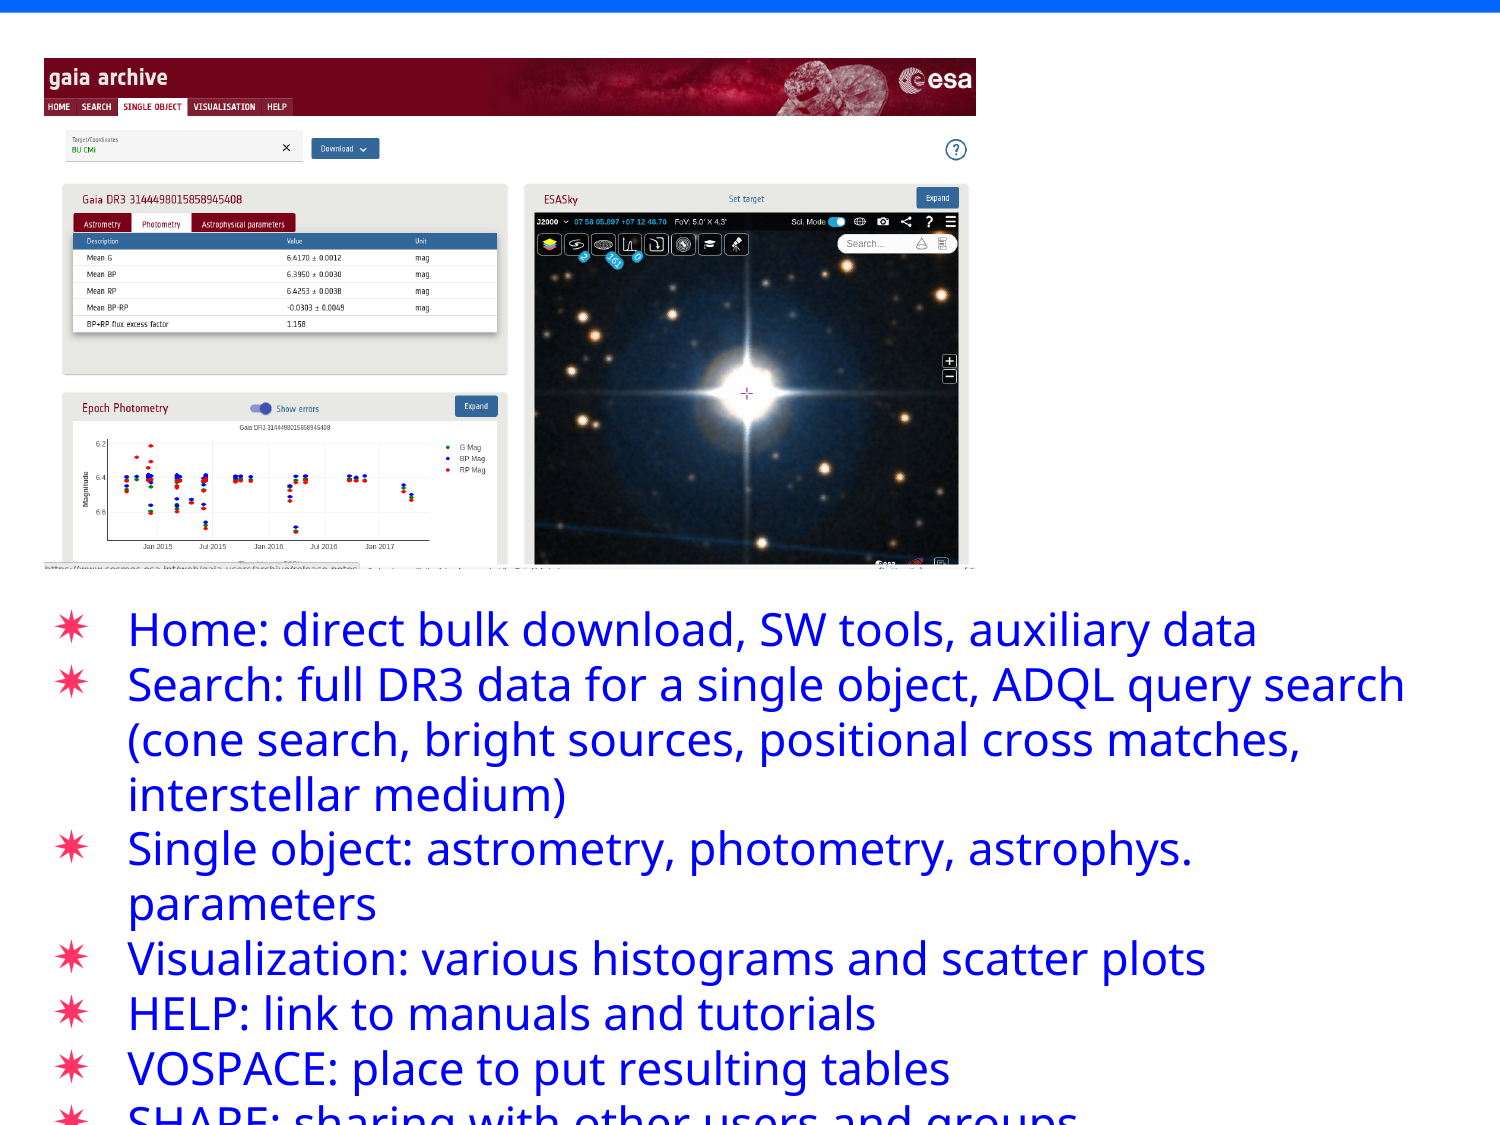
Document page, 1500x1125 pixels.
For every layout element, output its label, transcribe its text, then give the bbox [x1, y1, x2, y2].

picture [44, 58, 976, 569]
text_box Home: direct bulk download, SW tools, auxiliary data Search: full DR3 data for a single object, ADQL query search (cone search, bright sources, positional cross matches, interstellar medium) Single object: astrometry, photometry, astrophys. parameters Visualization: various histograms and scatter plots HELP: link to manuals and tutorials VOSPACE: place to put resulting tables SHARE: sharing with other users and groups [37, 592, 1463, 1103]
